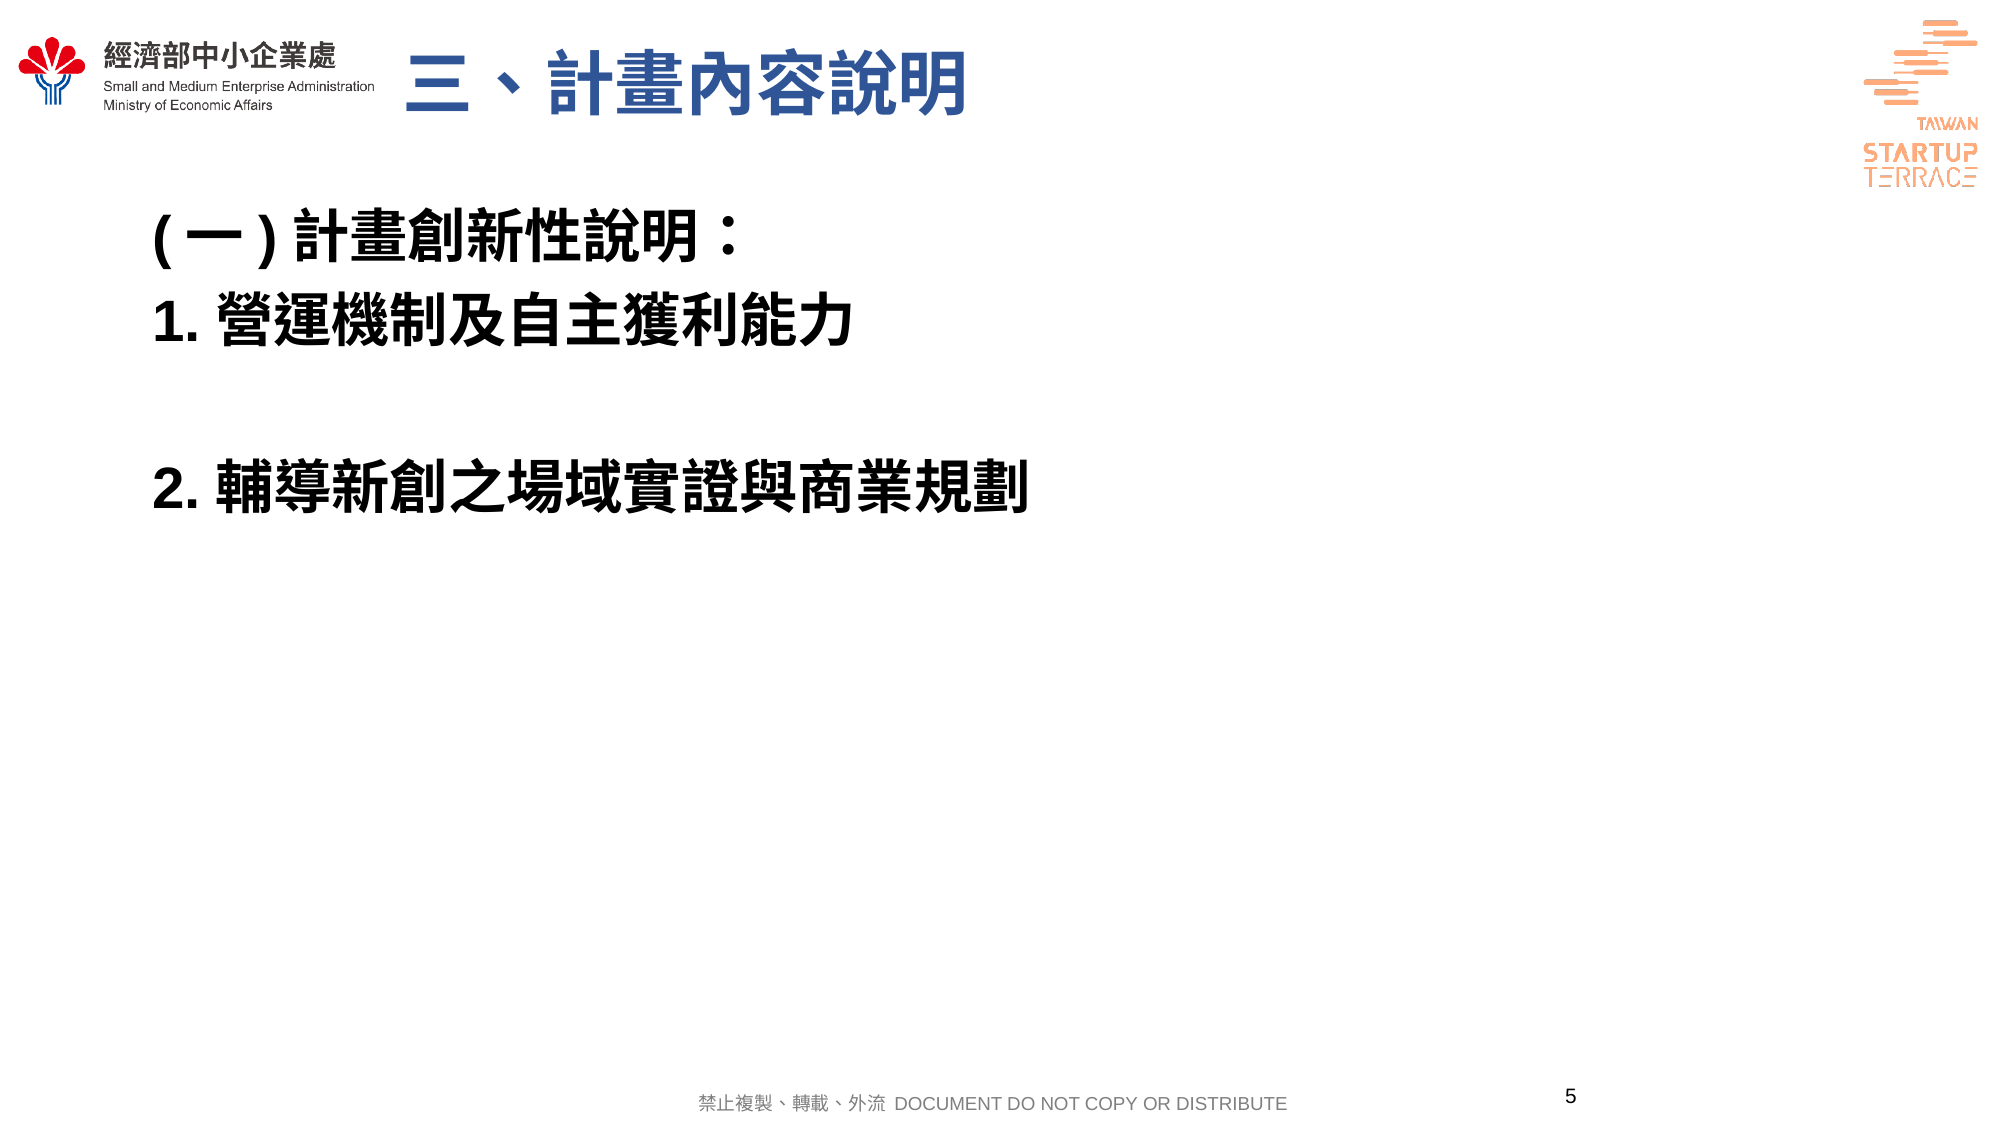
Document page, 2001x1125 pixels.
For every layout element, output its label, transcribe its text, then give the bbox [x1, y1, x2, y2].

title 三、計畫內容說明 [387, 2, 1796, 171]
text_box 5 [1550, 1064, 2000, 1125]
list (一)計畫創新性說明： 1.營運機制及自主獲利能力 2.輔導新創之場域實證與商業規劃 [137, 200, 1863, 1014]
